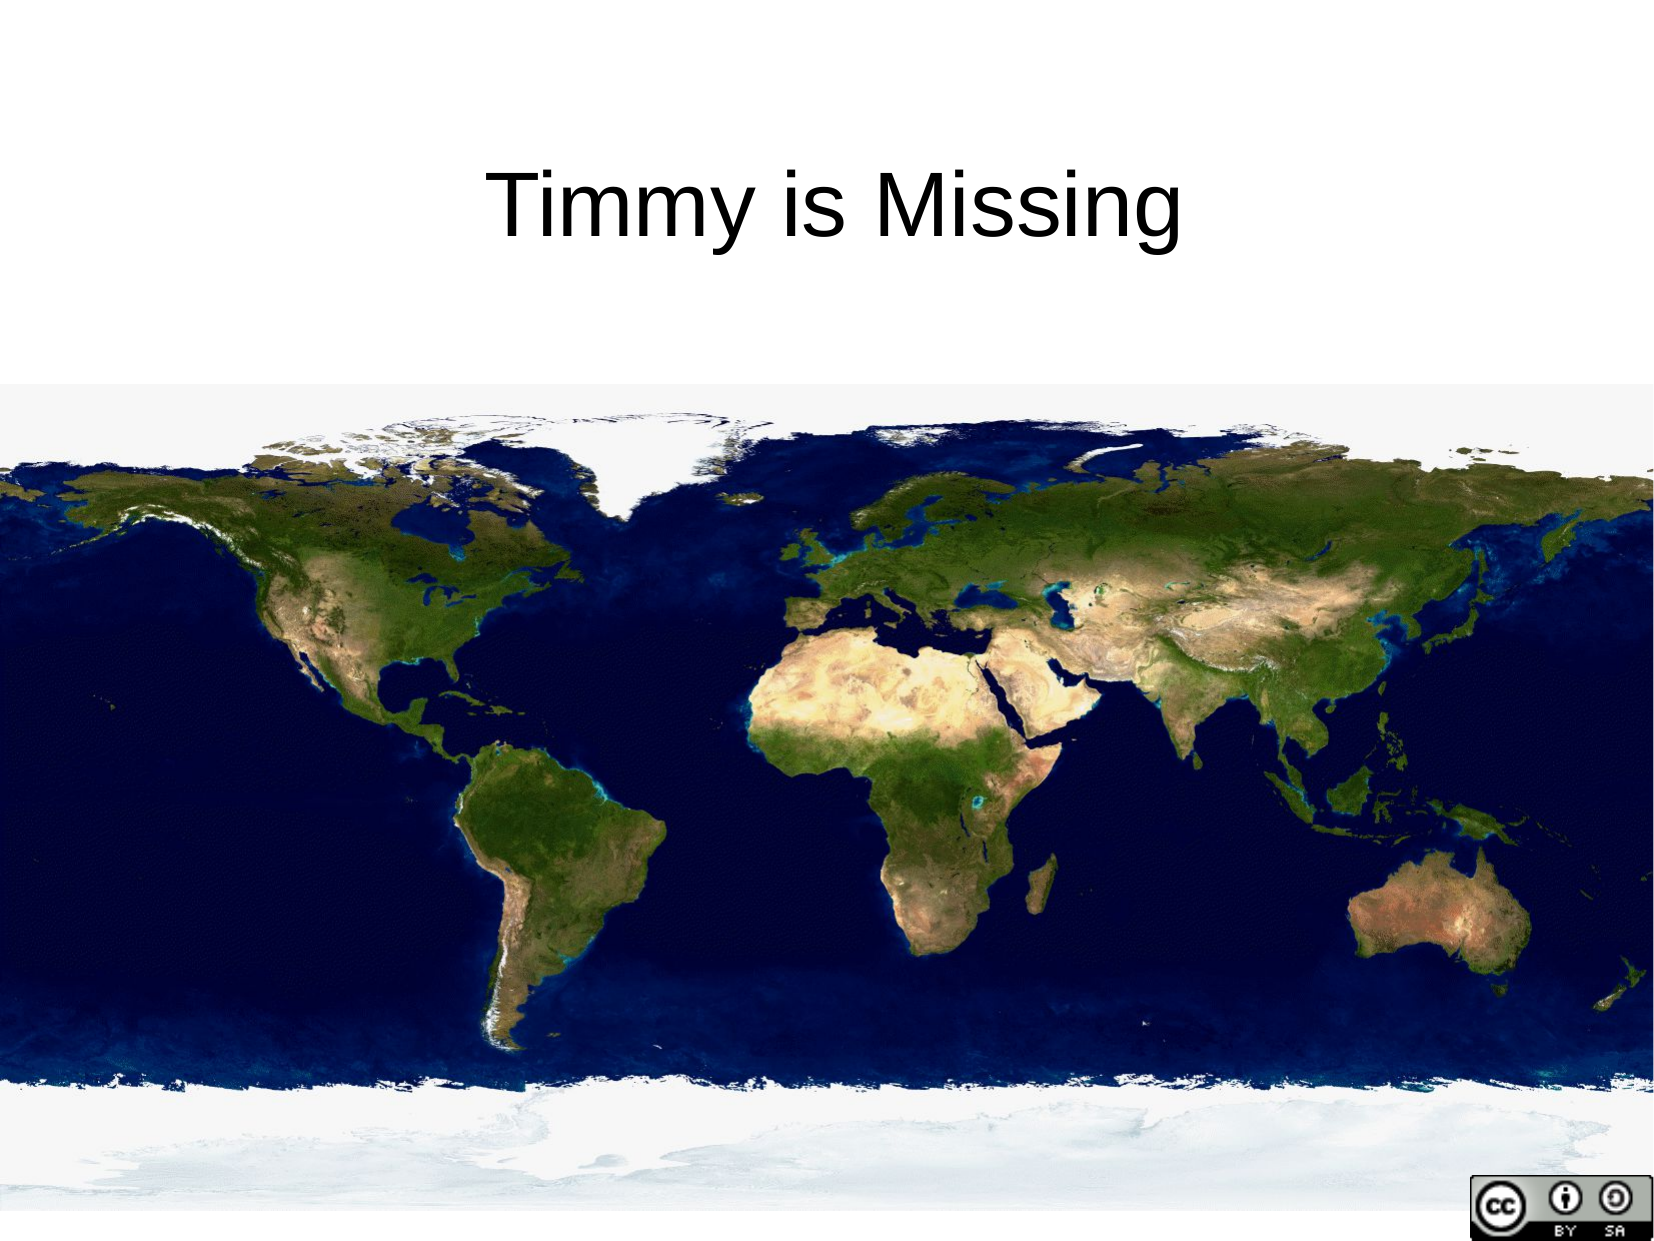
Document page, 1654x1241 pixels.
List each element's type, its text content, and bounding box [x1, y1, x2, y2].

title Timmy is Missing [91, 101, 1580, 309]
picture [0, 384, 1654, 1241]
